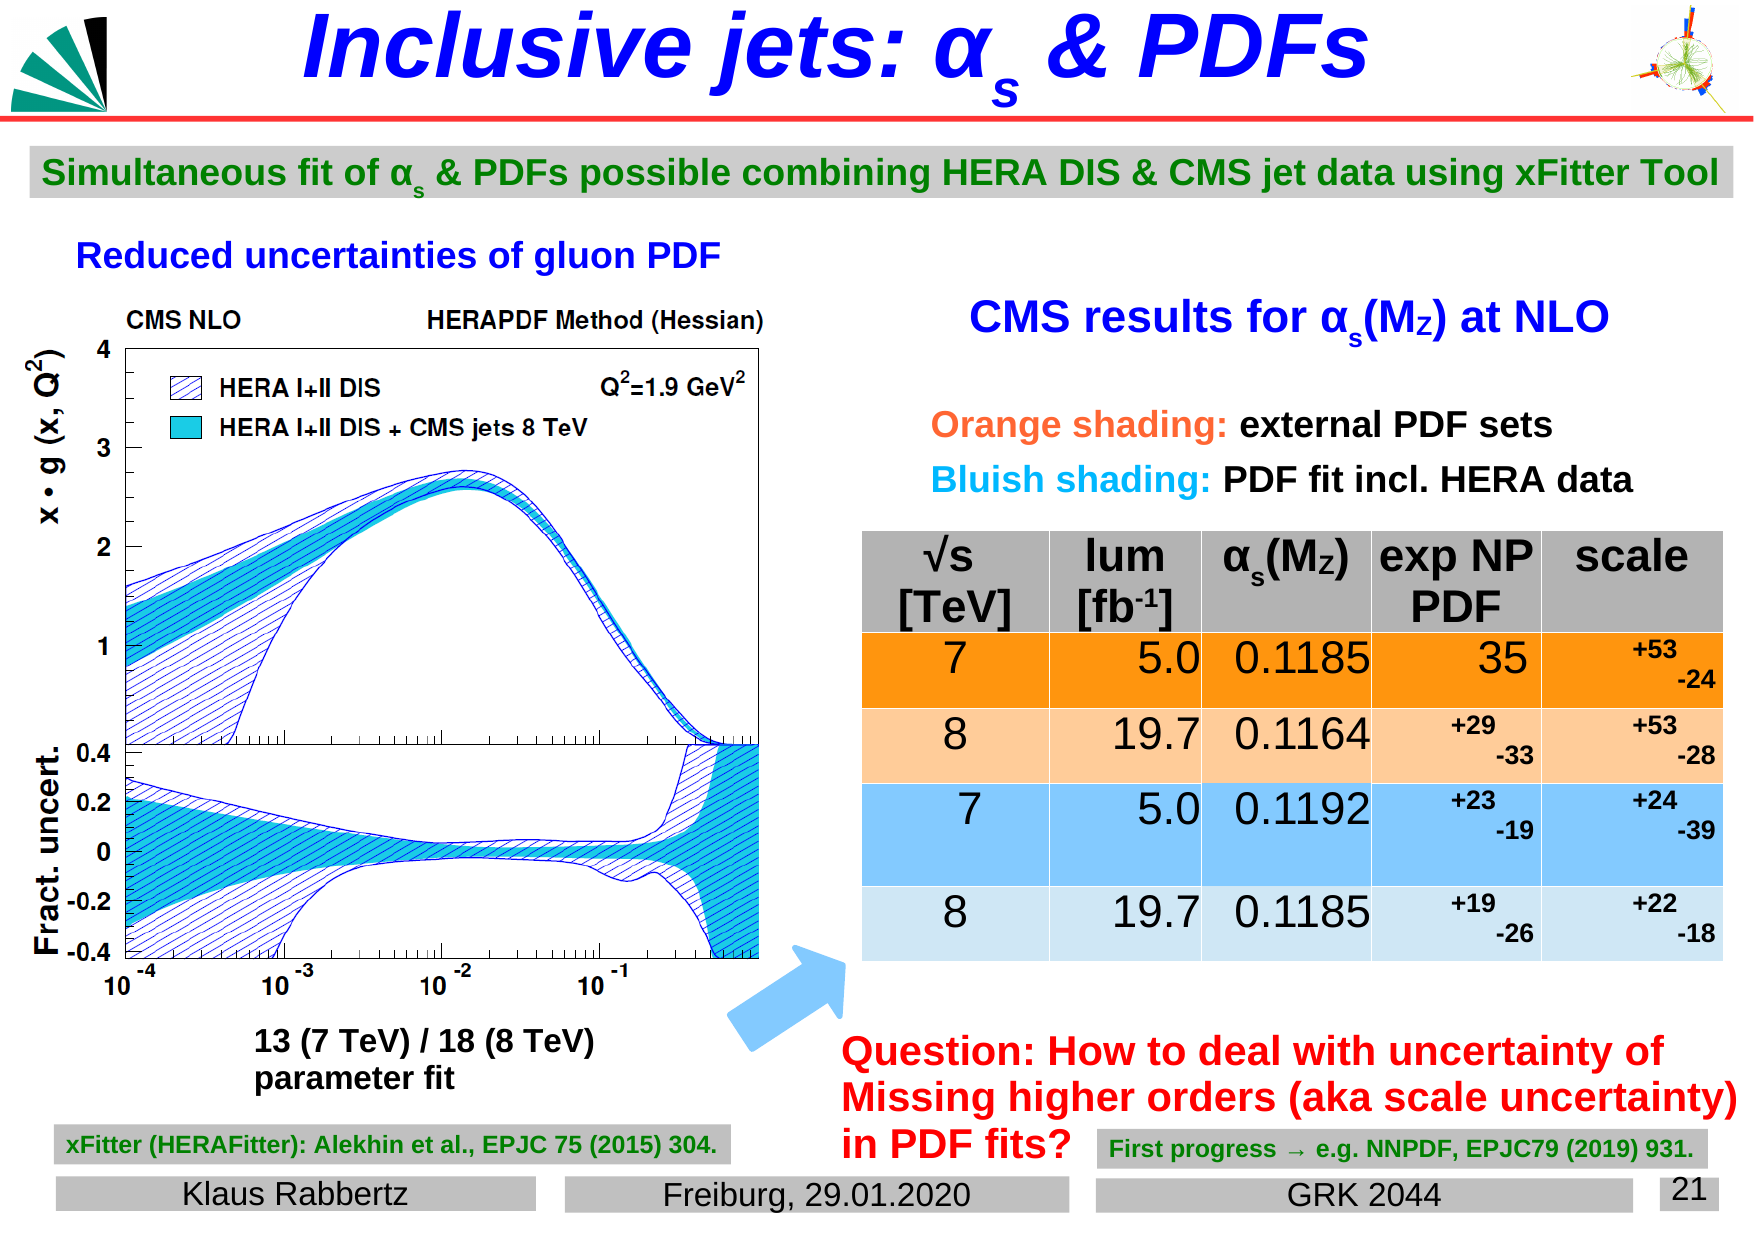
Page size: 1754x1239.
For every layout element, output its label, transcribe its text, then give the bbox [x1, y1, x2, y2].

table_cell 8 [862, 709, 1049, 783]
table_header exp NP PDF [1372, 531, 1541, 632]
picture [20, 301, 768, 1032]
table_cell 35 [1372, 633, 1541, 708]
table_cell +19-26 [1372, 887, 1541, 961]
table_cell +53-24 [1542, 633, 1723, 708]
table_cell +24-39 [1542, 784, 1723, 886]
table_cell 0.1192 [1202, 783, 1371, 886]
title Inclusive jets: αs & PDFs [129, 0, 1545, 119]
text_box Simultaneous fit of αs & PDFs possible combining HERA DIS & CMS jet data using xFitter Tool [29, 145, 1734, 198]
table_cell 19.7 [1050, 709, 1201, 783]
table_cell +23-19 [1372, 784, 1541, 886]
picture [1631, 5, 1739, 113]
table_header αs(MZ) [1202, 531, 1371, 632]
table_cell 7 [862, 784, 1049, 886]
text_box 13 (7 TeV) / 18 (8 TeV) parameter fit [242, 1016, 613, 1101]
text_box Question: How to deal with uncertainty of Missing higher orders (aka scale uncertainty) in PDF fits? [829, 1021, 1754, 1173]
table_cell 7 [862, 633, 1049, 708]
table_cell 0.1185 [1202, 633, 1371, 708]
text_box [729, 947, 843, 1049]
table_header lum [fb-1] [1050, 531, 1201, 632]
text_box First progress → e.g. NNPDF, EPJC79 (2019) 931. [1097, 1128, 1708, 1169]
table_cell 8 [862, 887, 1049, 961]
table_cell 5.0 [1050, 633, 1201, 708]
table_cell +22-18 [1542, 887, 1723, 961]
table_cell 19.7 [1050, 887, 1201, 961]
table_cell +53-28 [1542, 709, 1723, 783]
table_cell +29-33 [1372, 709, 1541, 783]
text_box xFitter (HERAFitter): Alekhin et al., EPJC 75 (2015) 304. [53, 1124, 731, 1165]
picture [11, 17, 107, 113]
table_cell 0.1164 [1202, 709, 1371, 783]
table_header scale [1542, 531, 1723, 632]
text_box Reduced uncertainties of gluon PDF [63, 229, 749, 288]
text_box CMS results for αs(MZ) at NLO [957, 285, 1629, 357]
text_box Orange shading: external PDF sets Bluish shading: PDF fit incl. HERA data [918, 398, 1652, 497]
table_cell 5.0 [1050, 784, 1201, 886]
table_header √s [TeV] [862, 531, 1049, 632]
table_cell 0.1185 [1202, 886, 1371, 961]
